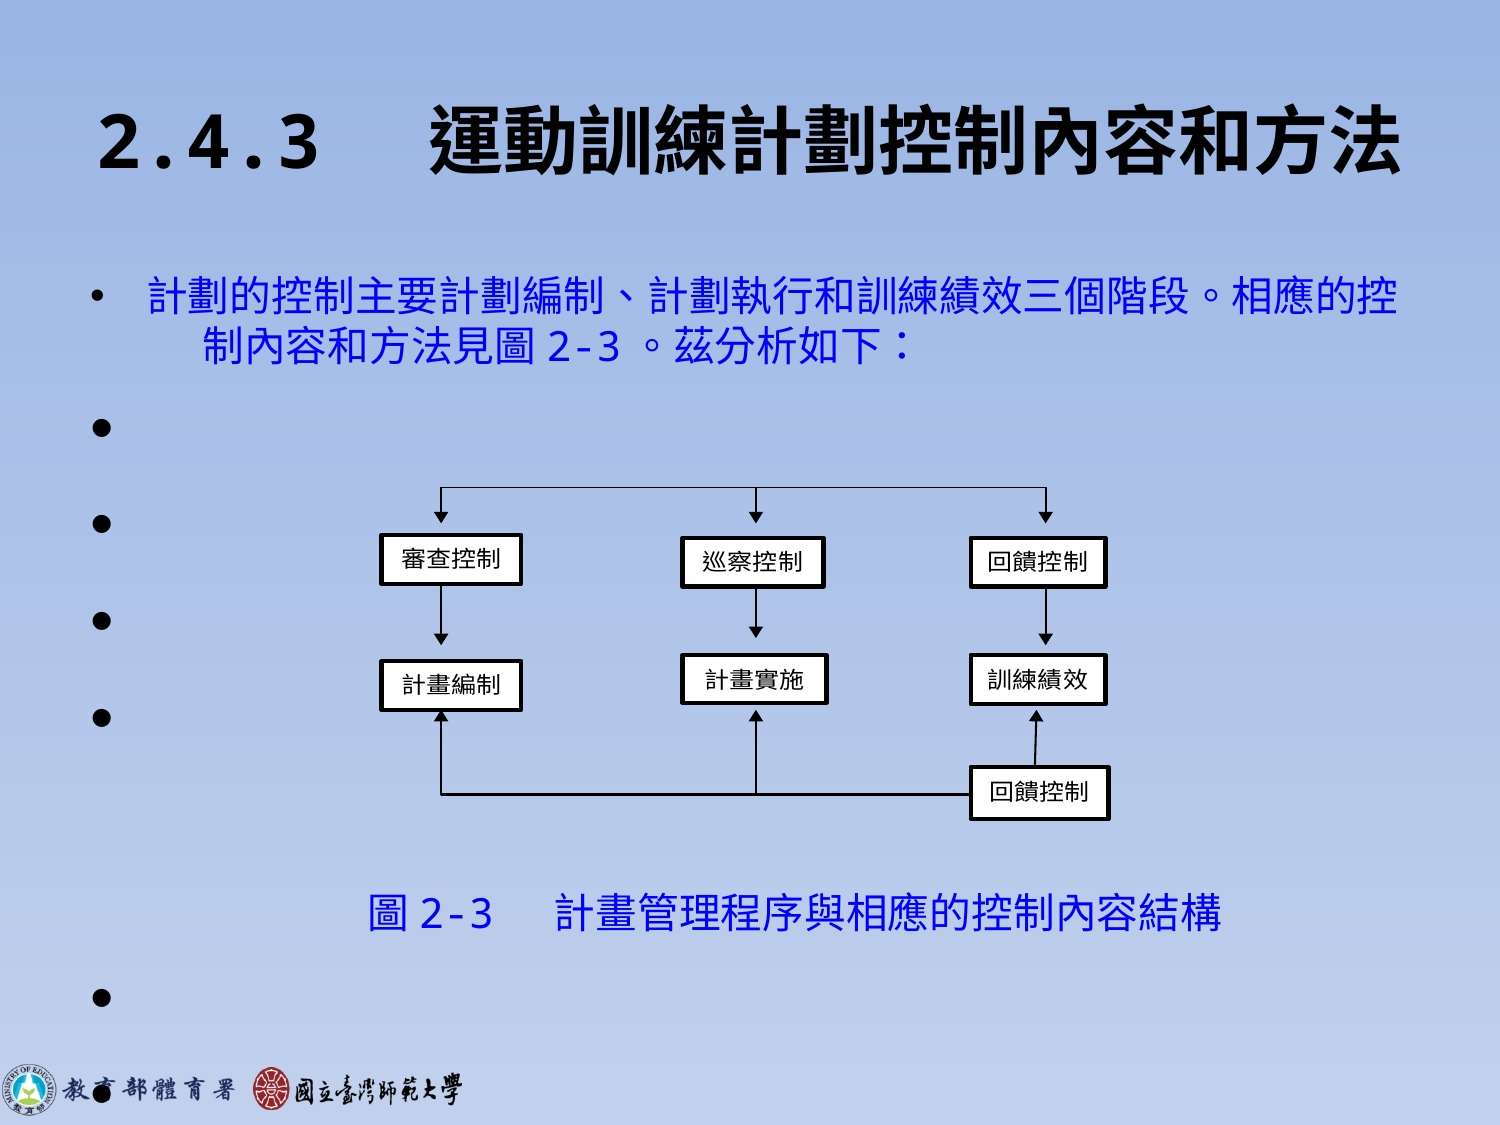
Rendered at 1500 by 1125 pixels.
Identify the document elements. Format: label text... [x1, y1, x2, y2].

title 2.4.3 運動訓練計劃控制內容和方法 [75, 45, 1426, 233]
picture [317, 397, 1183, 871]
list 計劃的控制主要計劃編制、計劃執行和訓練績效三個階段。相應的控制內容和方法見圖2-3。茲分析如下： 圖2-3 計畫管理程序與相應的控制內容結構 [75, 262, 1426, 1005]
